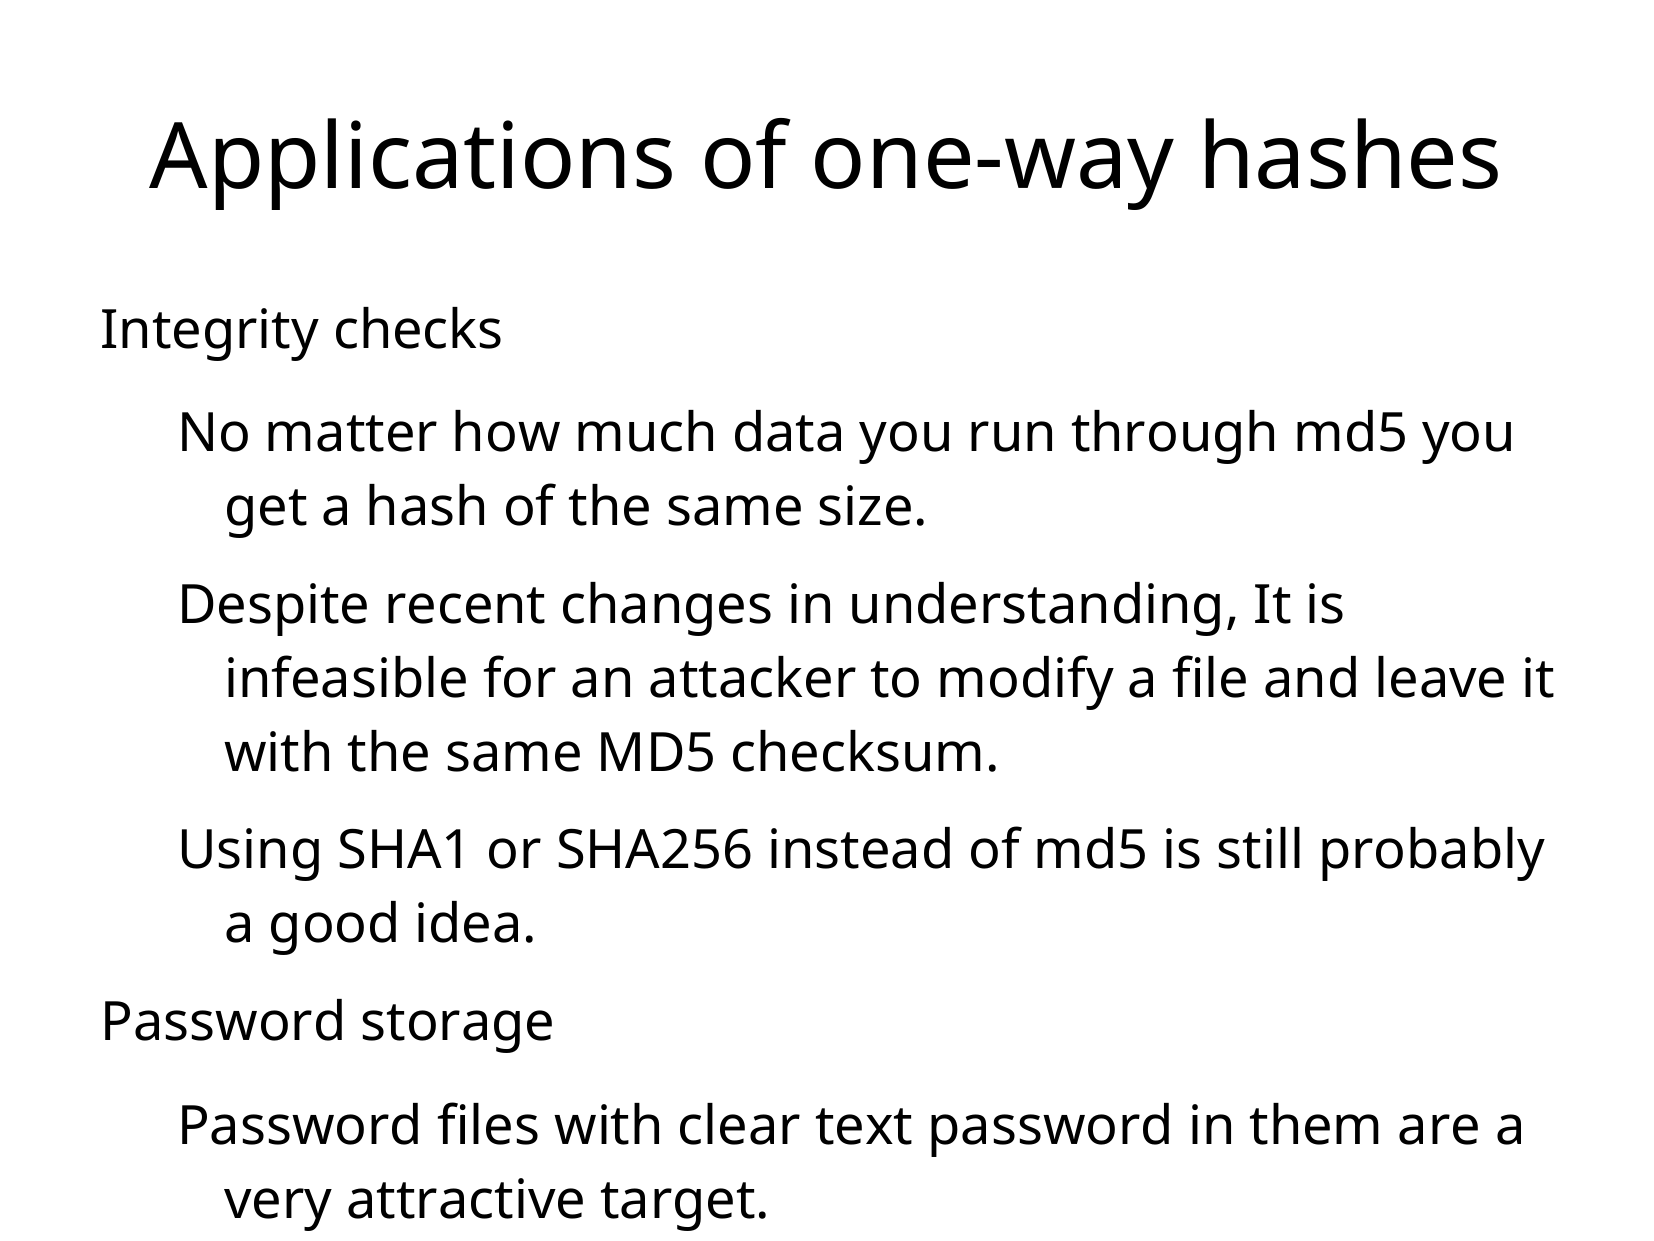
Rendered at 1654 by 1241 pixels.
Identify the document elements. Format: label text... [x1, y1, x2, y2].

title Applications of one-way hashes [82, 49, 1571, 257]
list Integrity checks No matter how much data you run through md5 you get a hash of the same size. Despite recent changes in understanding, It is infeasible for an attacker to modify a file and leave it with the same MD5 checksum. Using SHA1 or SHA256 instead of md5 is still probably a good idea. Password storage Password files with clear text password in them are a very attractive target. [82, 290, 1571, 1141]
